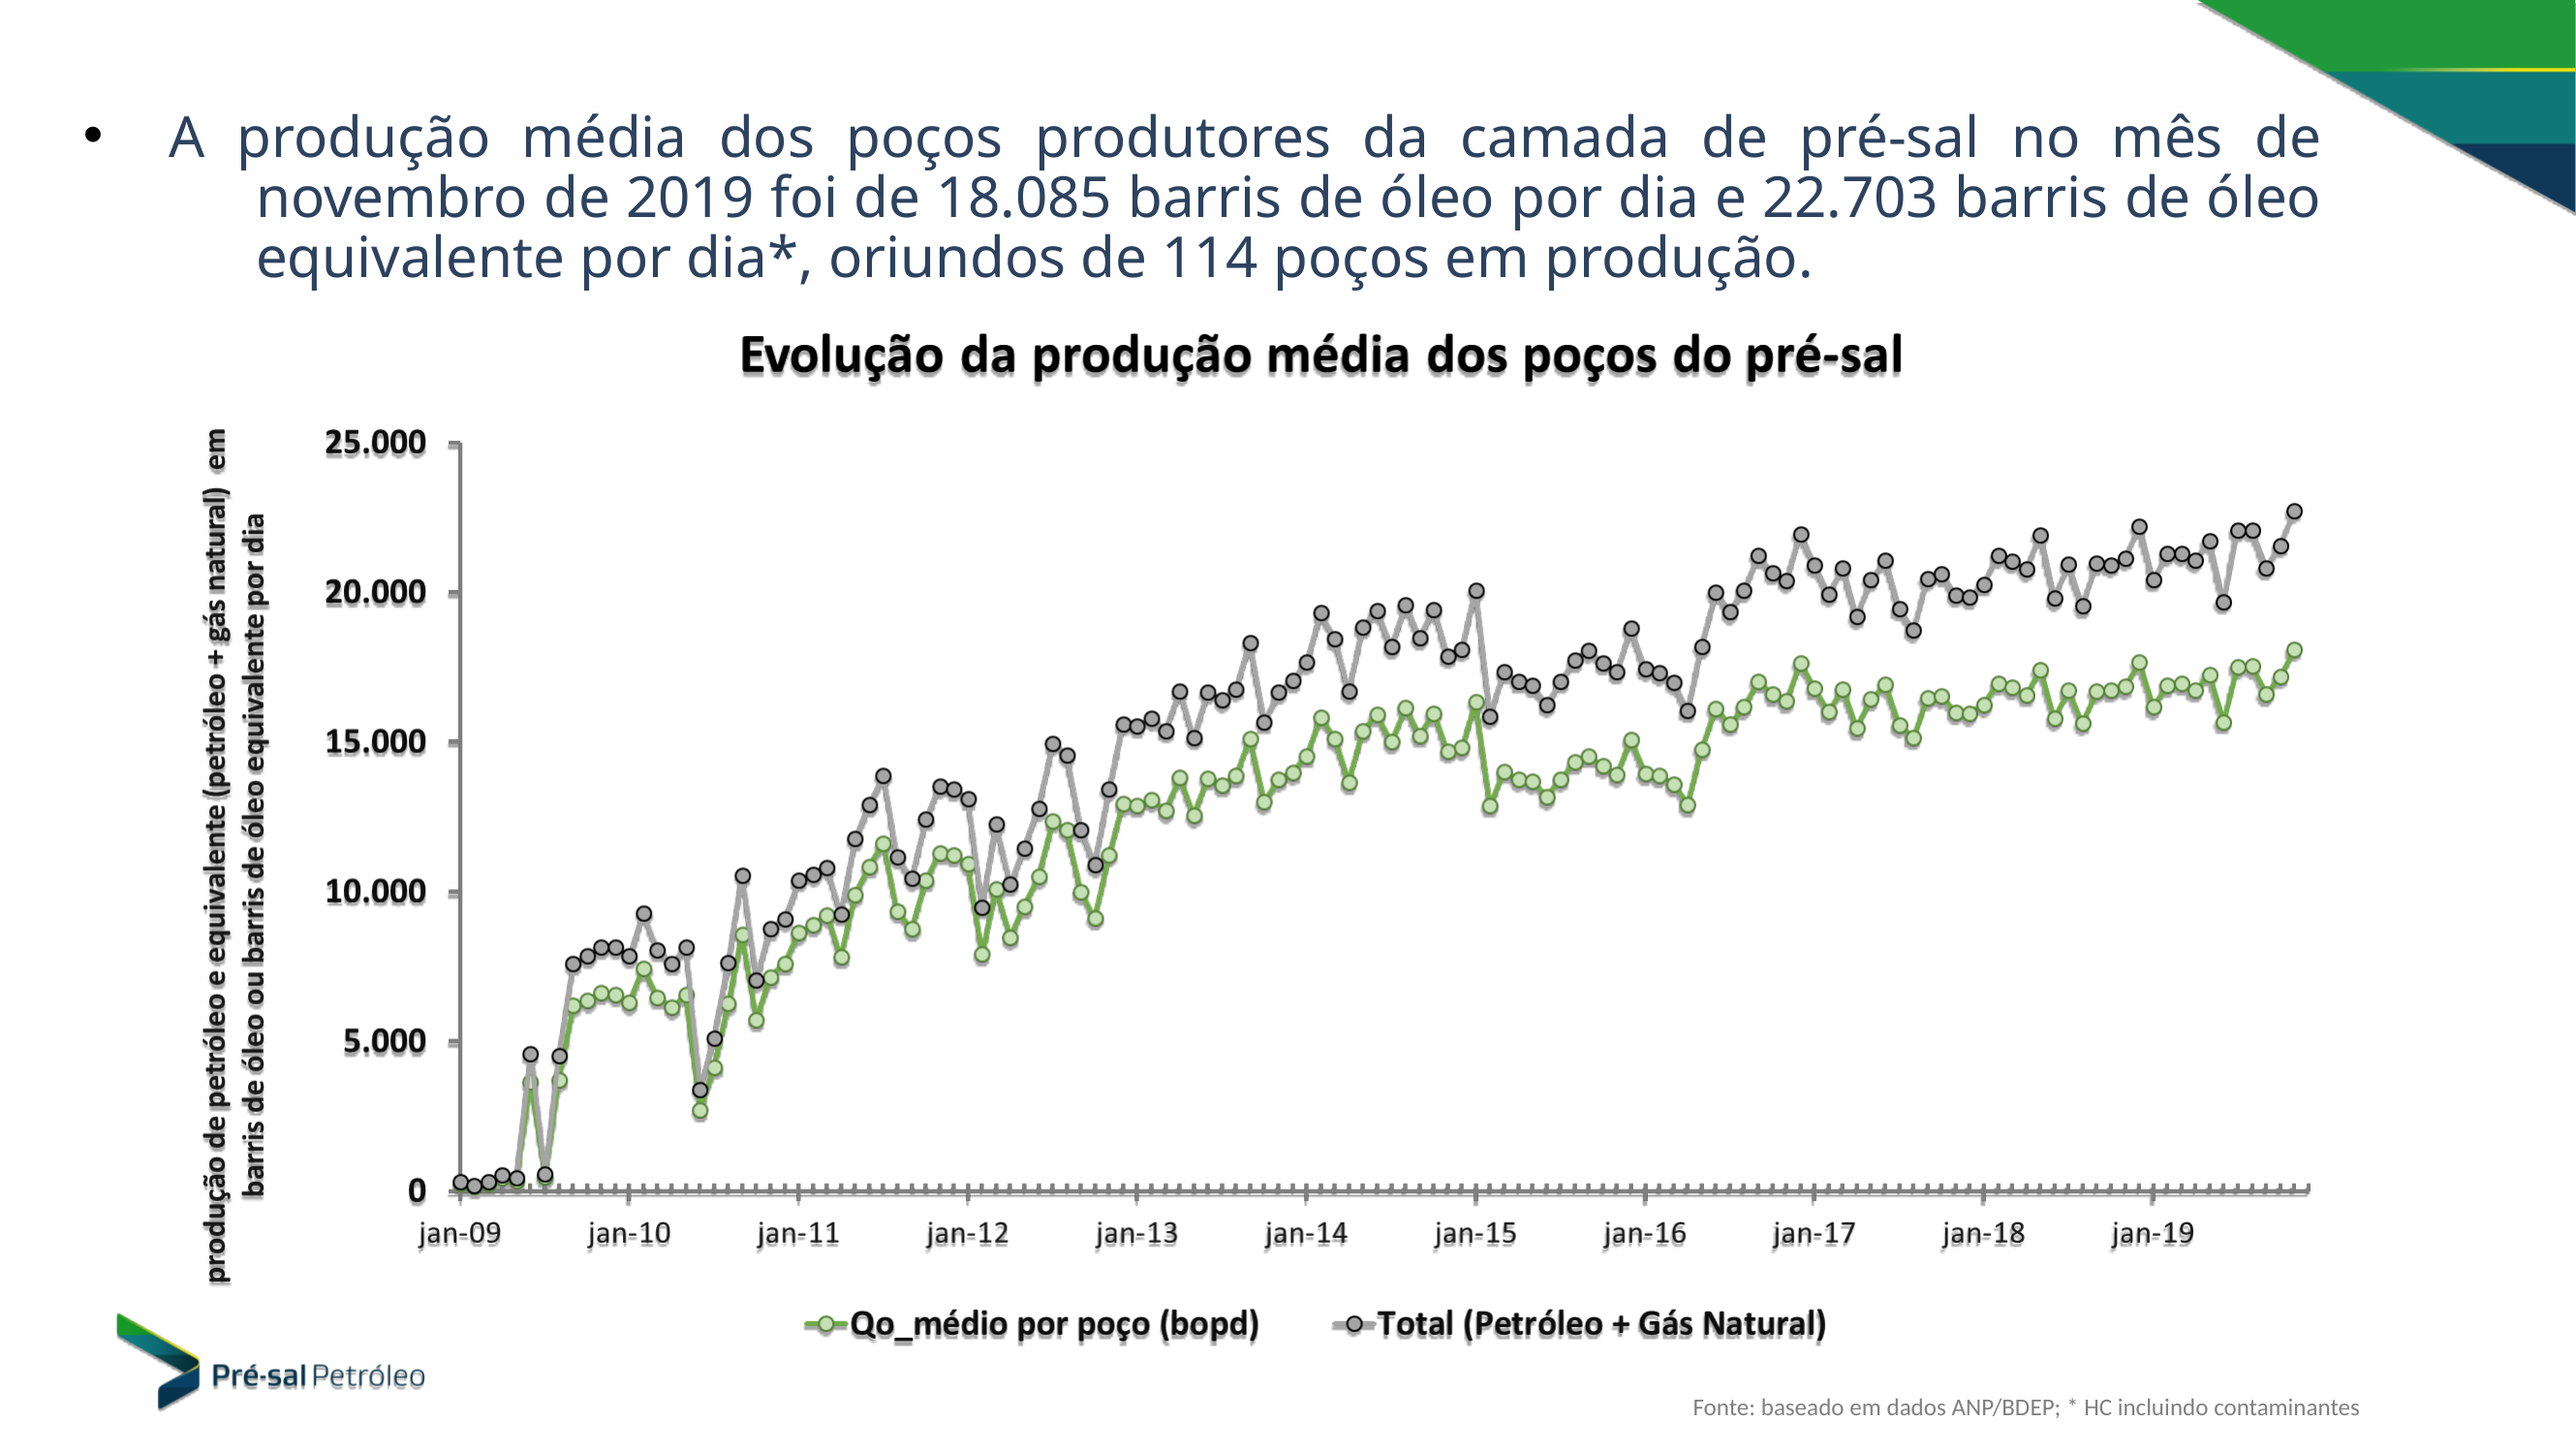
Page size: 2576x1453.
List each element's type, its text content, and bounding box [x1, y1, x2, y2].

text_box Fonte: baseado em dados ANP/BDEP; * HC incluindo contaminantes [1678, 1384, 2387, 1429]
text_box A produção média dos poços produtores da camada de pré-sal no mês de novembro de 2019 foi de 18.085 barris de óleo por dia e 22.703 barris de óleo equivalente por dia*, oriundos de 114 poços em produção. [68, 100, 2387, 330]
picture [158, 330, 2387, 1417]
